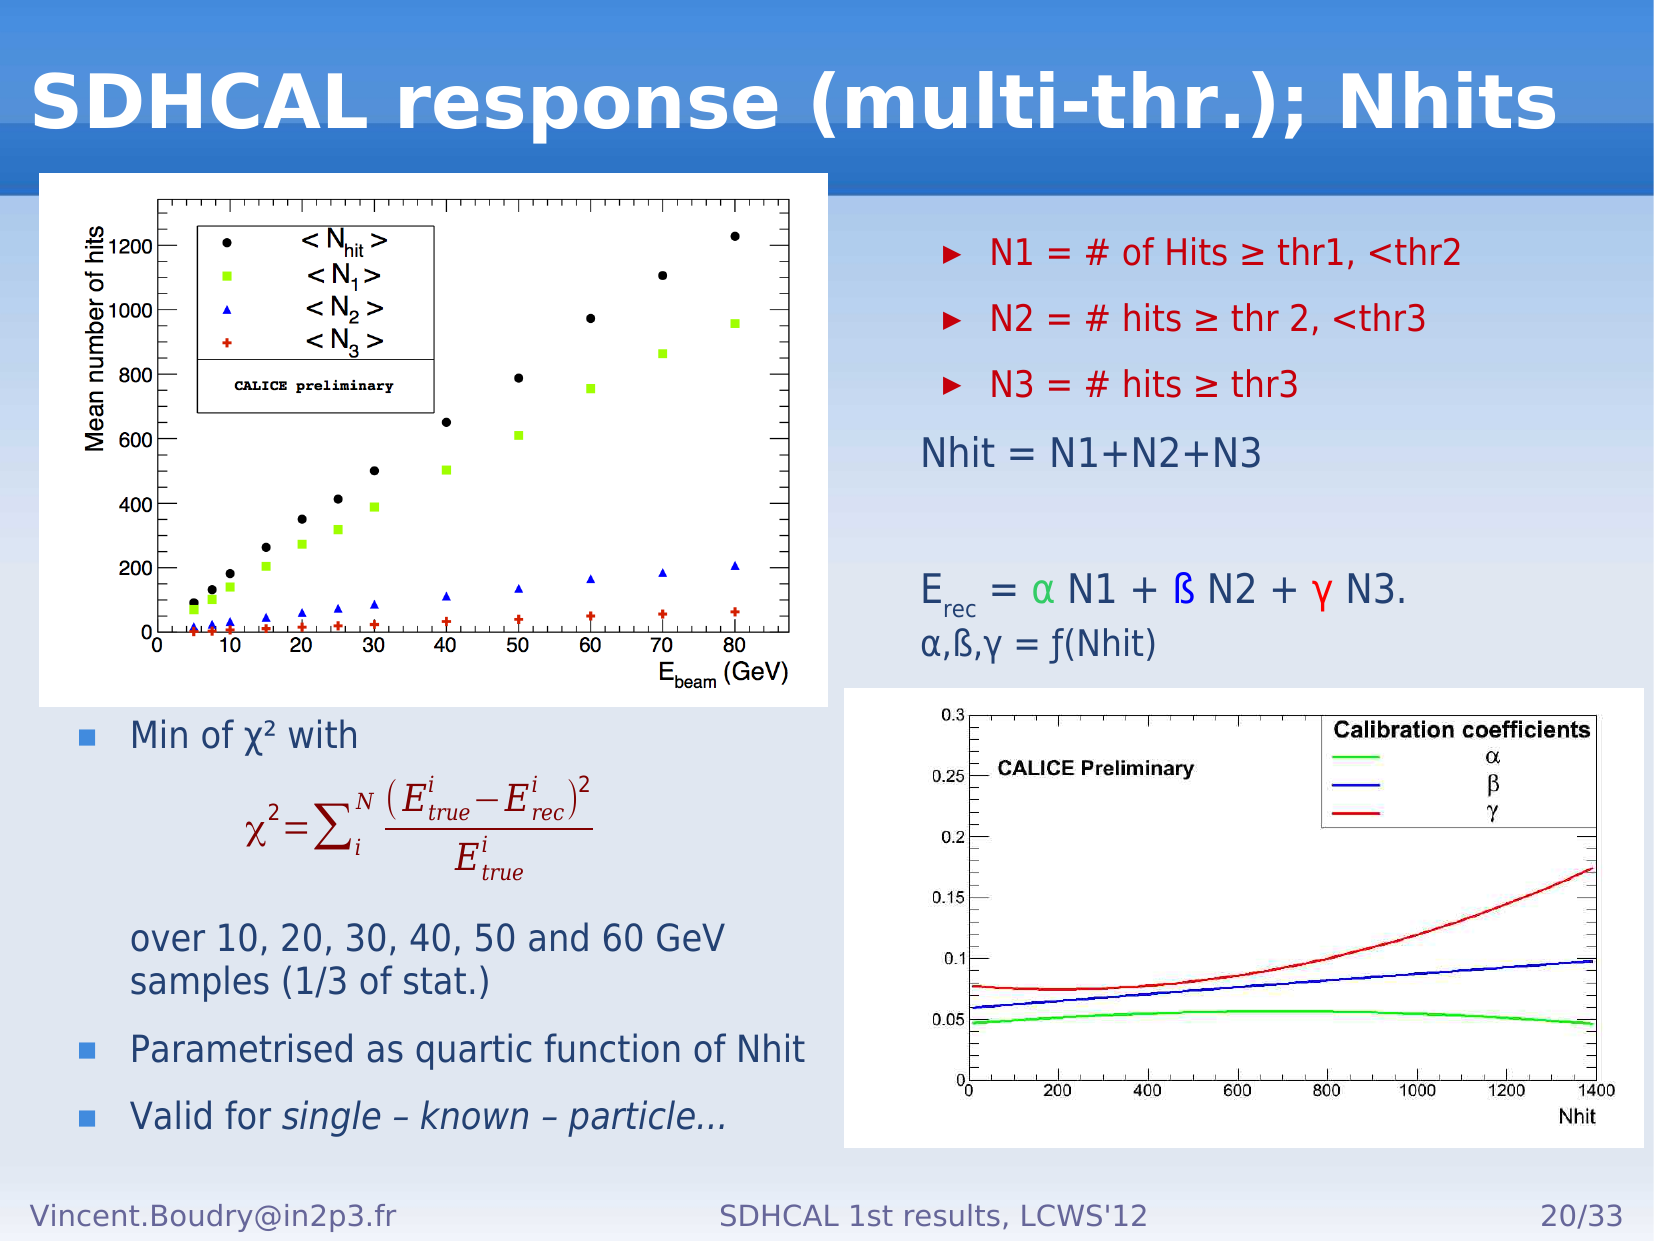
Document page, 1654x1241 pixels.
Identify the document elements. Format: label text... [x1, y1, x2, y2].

list Min of χ² with over 10, 20, 30, 40, 50 and 60 GeV samples (1/3 of stat.) Parametrised as quartic function of Nhit Valid for single – known – particle... [59, 714, 809, 1151]
chart [238, 772, 600, 886]
list N1 = # of Hits ≥ thr1, <thr2 N2 = # hits ≥ thr 2, <thr3 N3 = # hits ≥ thr3 Nhit = N1+N2+N3 Erec = α N1 + ß N2 + γ N3. α,ß,γ = ƒ(Nhit) [850, 231, 1600, 669]
picture [0, 0, 1654, 1241]
title SDHCAL response (multi-thr.); Nhits [29, 0, 1654, 207]
